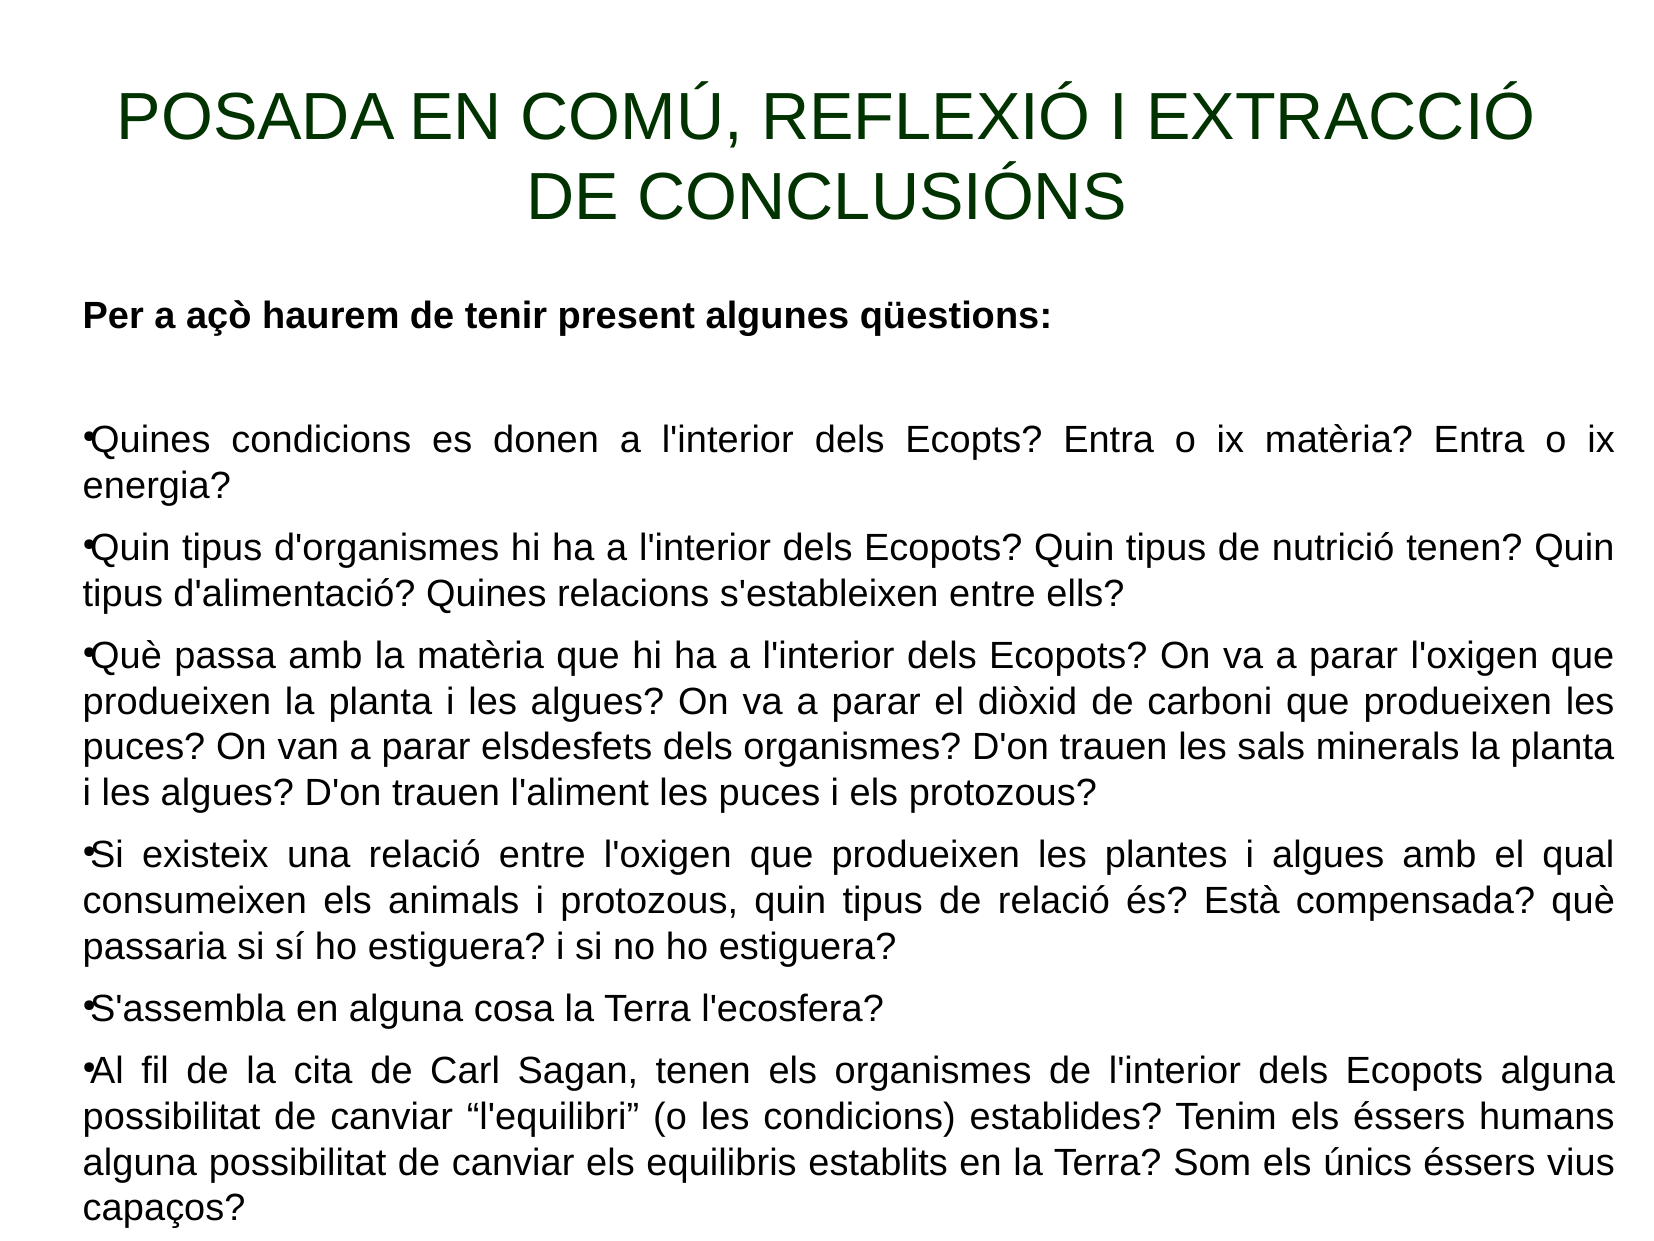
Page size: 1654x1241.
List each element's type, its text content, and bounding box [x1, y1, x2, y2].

list Per a açò haurem de tenir present algunes qüestions: Quines condicions es donen a l'interior dels Ecopts? Entra o ix matèria? Entra o ix energia? Quin tipus d'organismes hi ha a l'interior dels Ecopots? Quin tipus de nutrició tenen? Quin tipus d'alimentació? Quines relacions s'estableixen entre ells? Què passa amb la matèria que hi ha a l'interior dels Ecopots? On va a parar l'oxigen que produeixen la planta i les algues? On va a parar el diòxid de carboni que produeixen les puces? On van a parar elsdesfets dels organismes? D'on trauen les sals minerals la planta i les algues? D'on trauen l'aliment les puces i els protozous? Si existeix una relació entre l'oxigen que produeixen les plantes i algues amb el qual consumeixen els animals i protozous, quin tipus de relació és? Està compensada? què passaria si sí ho estiguera? i si no ho estiguera? S'assembla en alguna cosa la Terra l'ecosfera? Al fil de la cita de Carl Sagan, tenen els organismes de l'interior dels Ecopots alguna possibilitat de canviar “l'equilibri” (o les condicions) establides? Tenim els éssers humans alguna possibilitat de canviar els equilibris establits en la Terra? Som els únics éssers vius capaços? [82, 290, 1619, 1241]
title POSADA EN COMÚ, REFLEXIÓ I EXTRACCIÓ DE CONCLUSIÓNS [82, 49, 1571, 257]
